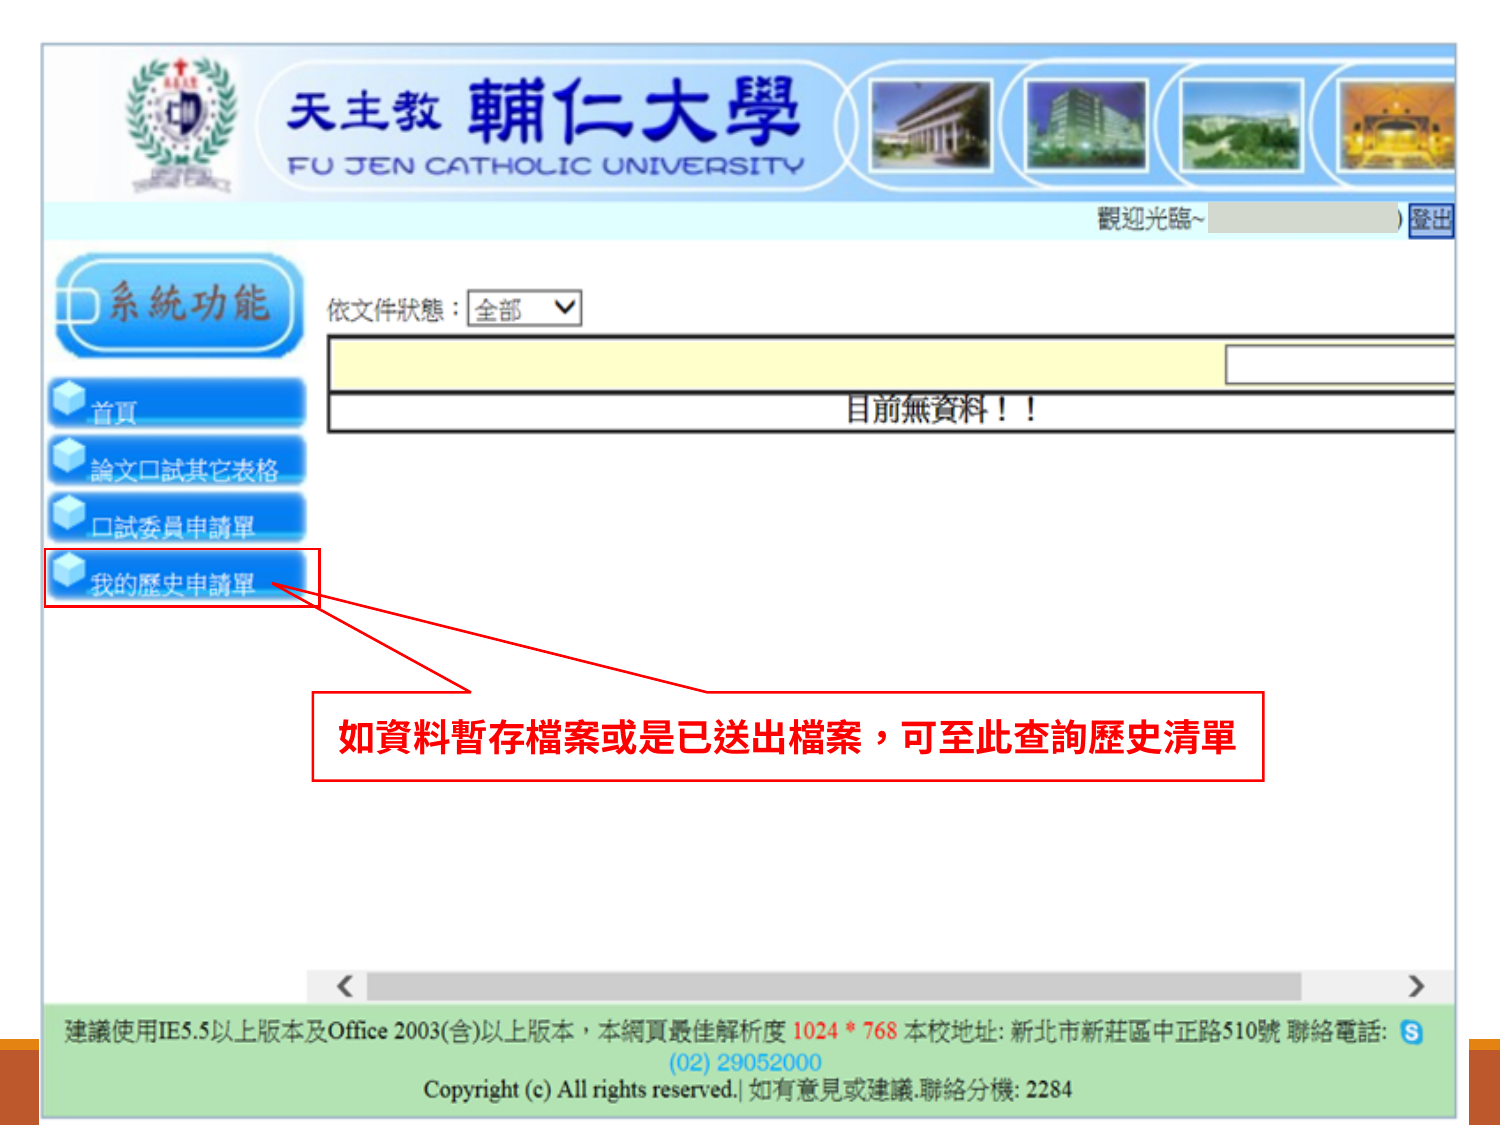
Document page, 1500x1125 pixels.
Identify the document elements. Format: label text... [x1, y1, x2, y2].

text_box 如資料暫存檔案或是已送出檔案，可至此查詢歷史清單 [312, 594, 1264, 781]
picture [39, 30, 1469, 1125]
text_box [1209, 203, 1396, 232]
text_box [45, 549, 319, 607]
